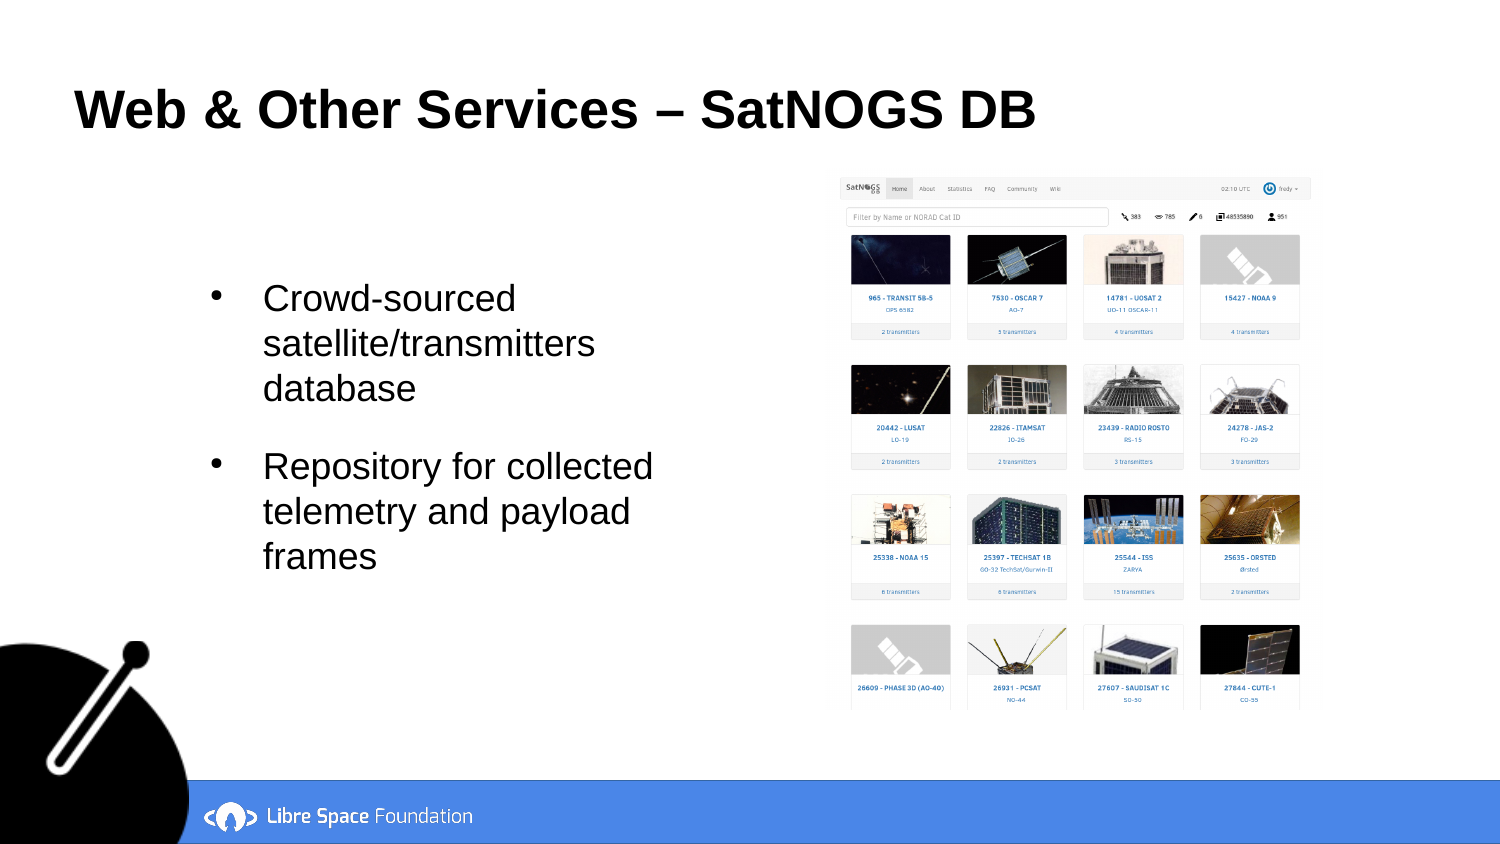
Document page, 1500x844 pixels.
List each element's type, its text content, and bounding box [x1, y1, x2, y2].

picture [0, 641, 189, 844]
picture [825, 168, 1323, 710]
picture [204, 802, 472, 832]
text_box Crowd-sourced satellite/transmitters database Repository for collected telemetry and payload frames [176, 258, 762, 619]
title Web & Other Services – SatNOGS DB [59, 59, 1231, 153]
